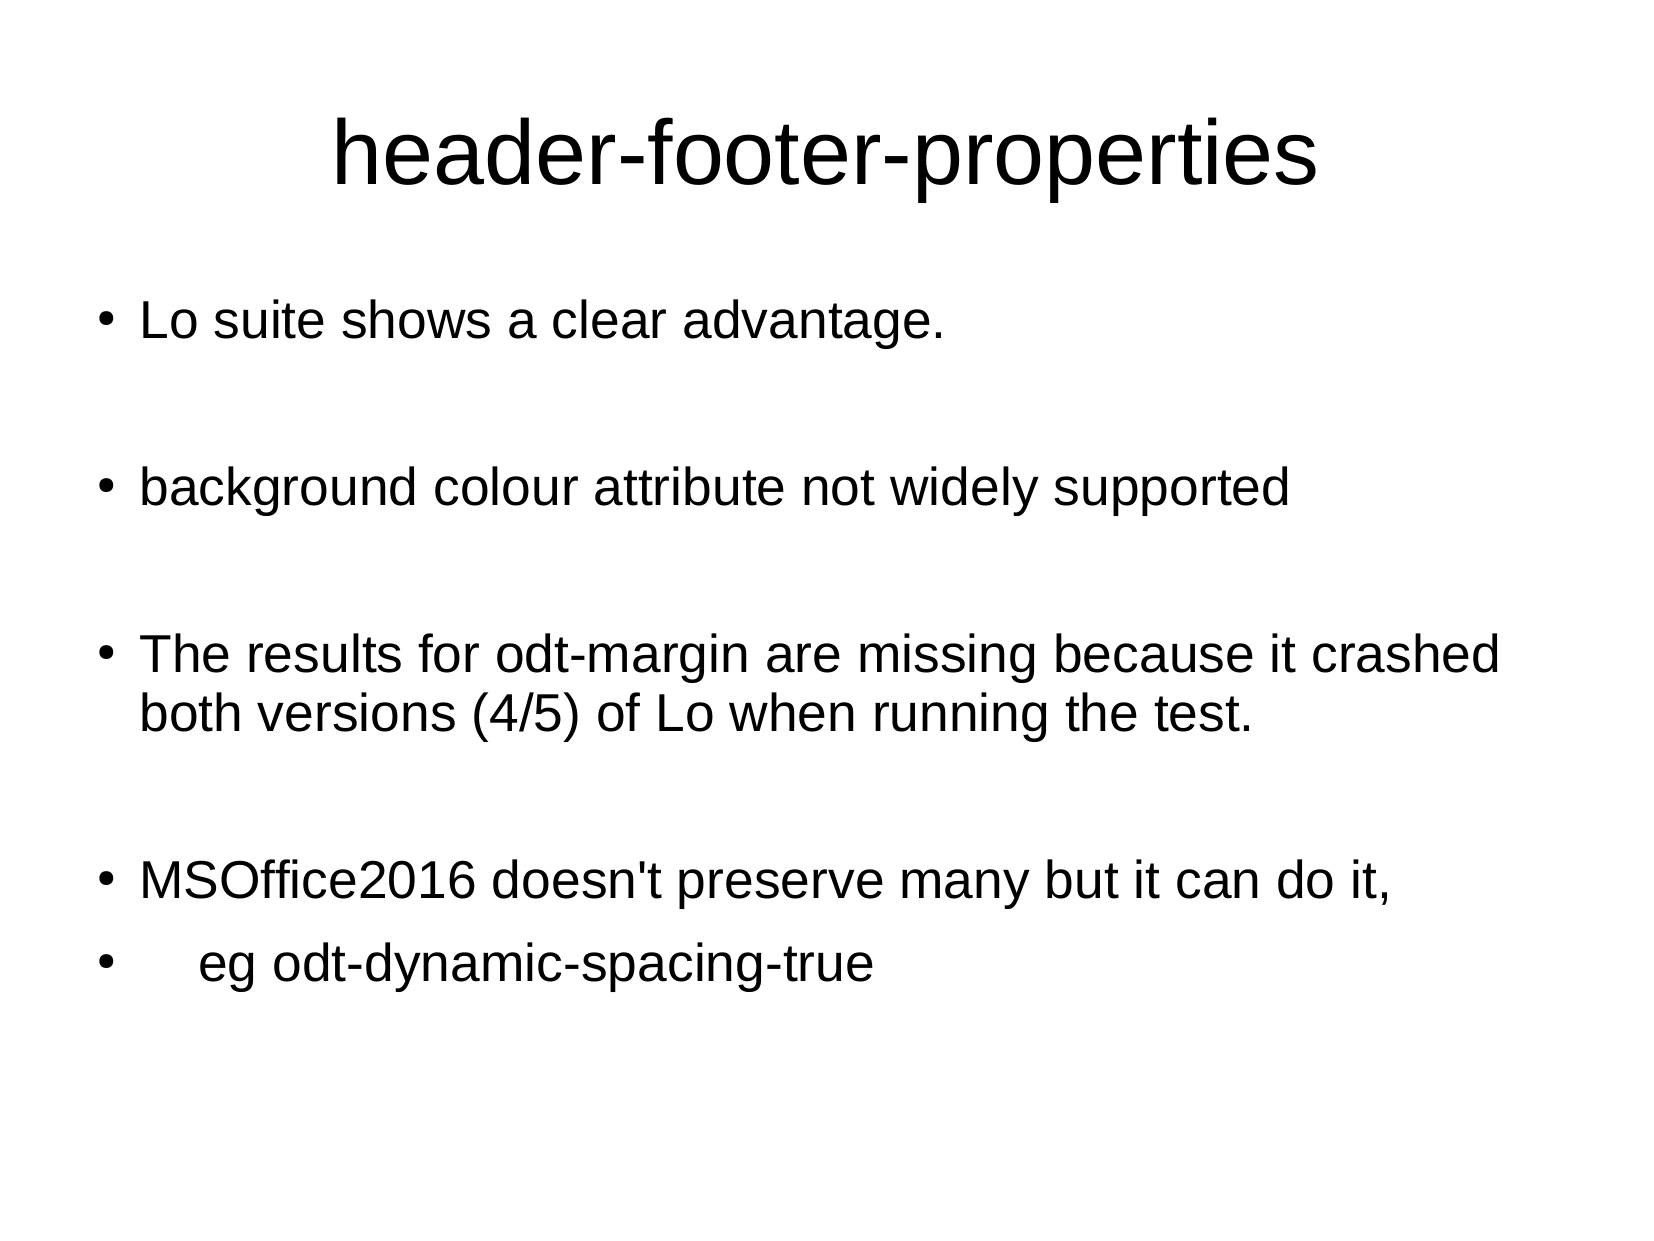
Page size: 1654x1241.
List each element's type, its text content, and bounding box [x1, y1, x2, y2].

title header-footer-properties [82, 49, 1571, 257]
list Lo suite shows a clear advantage. background colour attribute not widely supported The results for odt-margin are missing because it crashed both versions (4/5) of Lo when running the test. MSOffice2016 doesn't preserve many but it can do it, eg odt-dynamic-spacing-true [82, 290, 1571, 1010]
